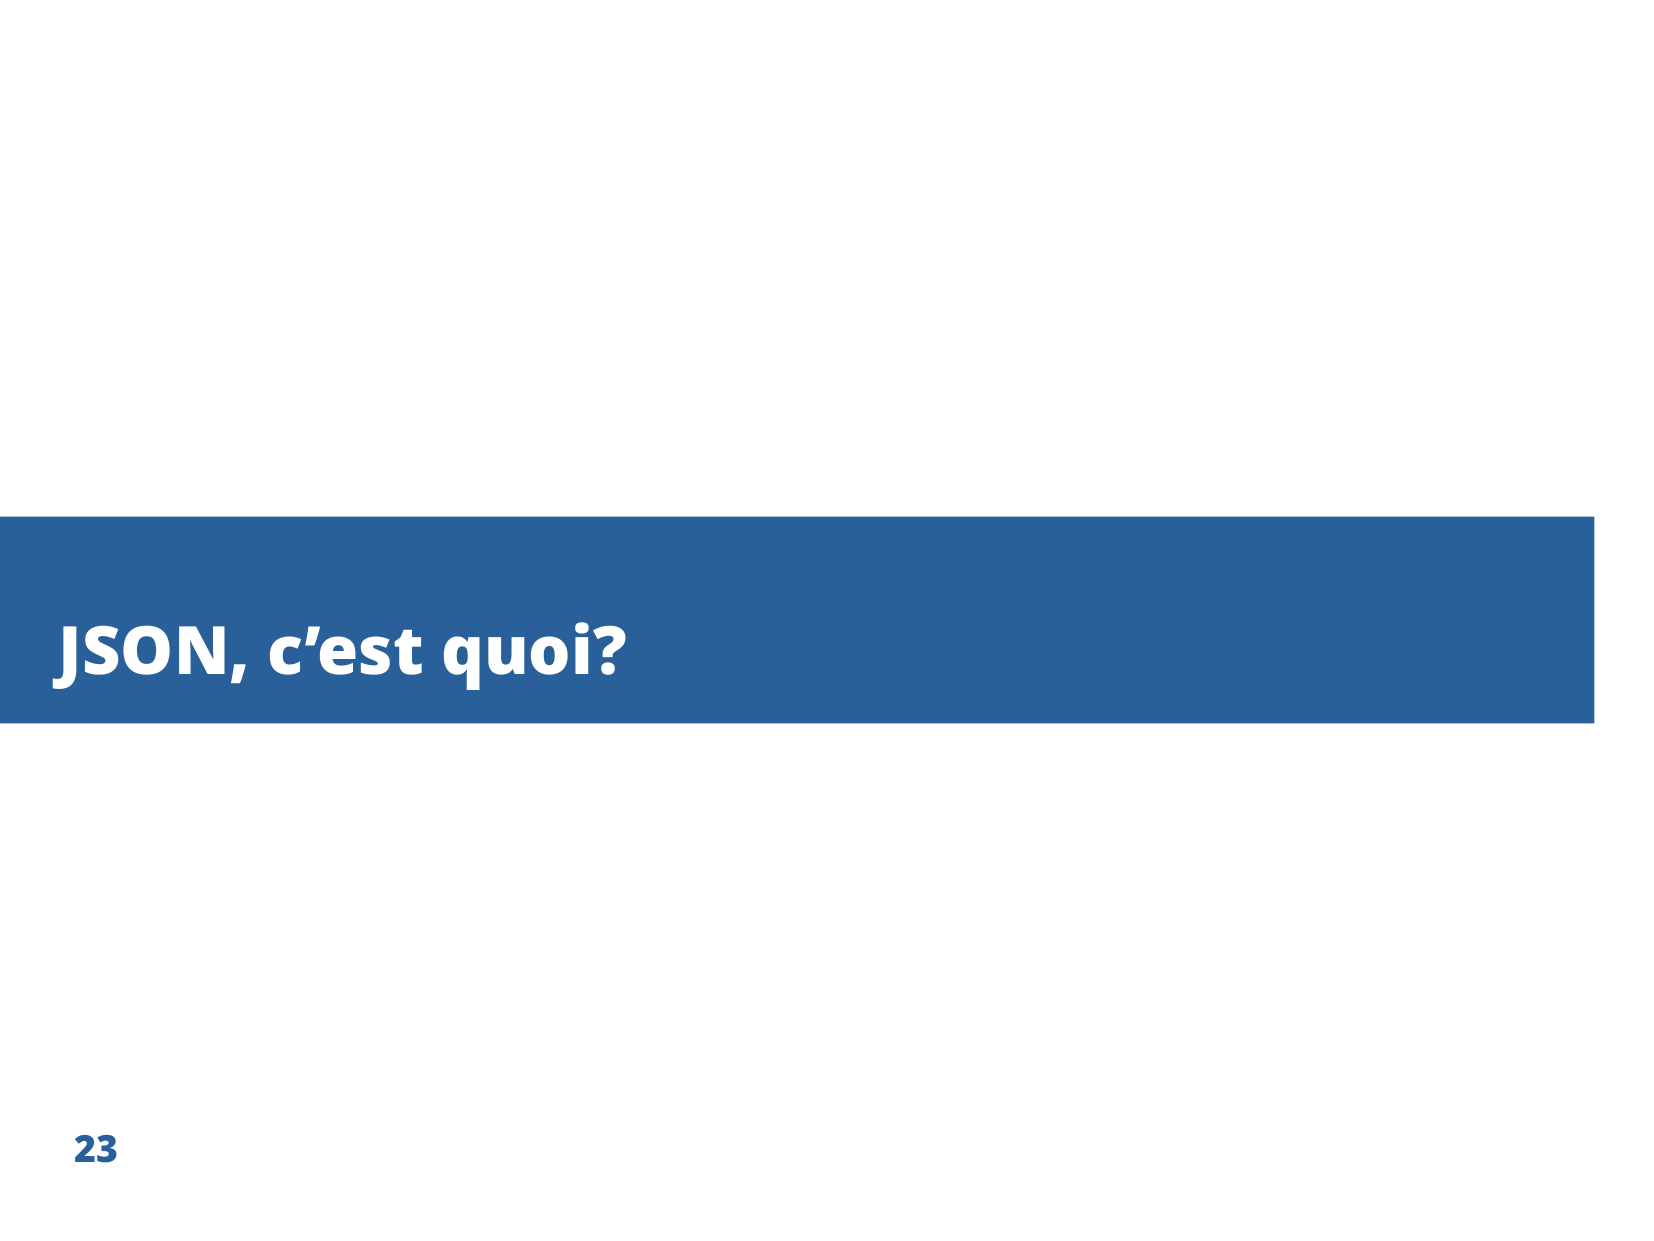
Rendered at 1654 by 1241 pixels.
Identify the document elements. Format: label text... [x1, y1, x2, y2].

title JSON, c’est quoi? [59, 546, 1595, 694]
